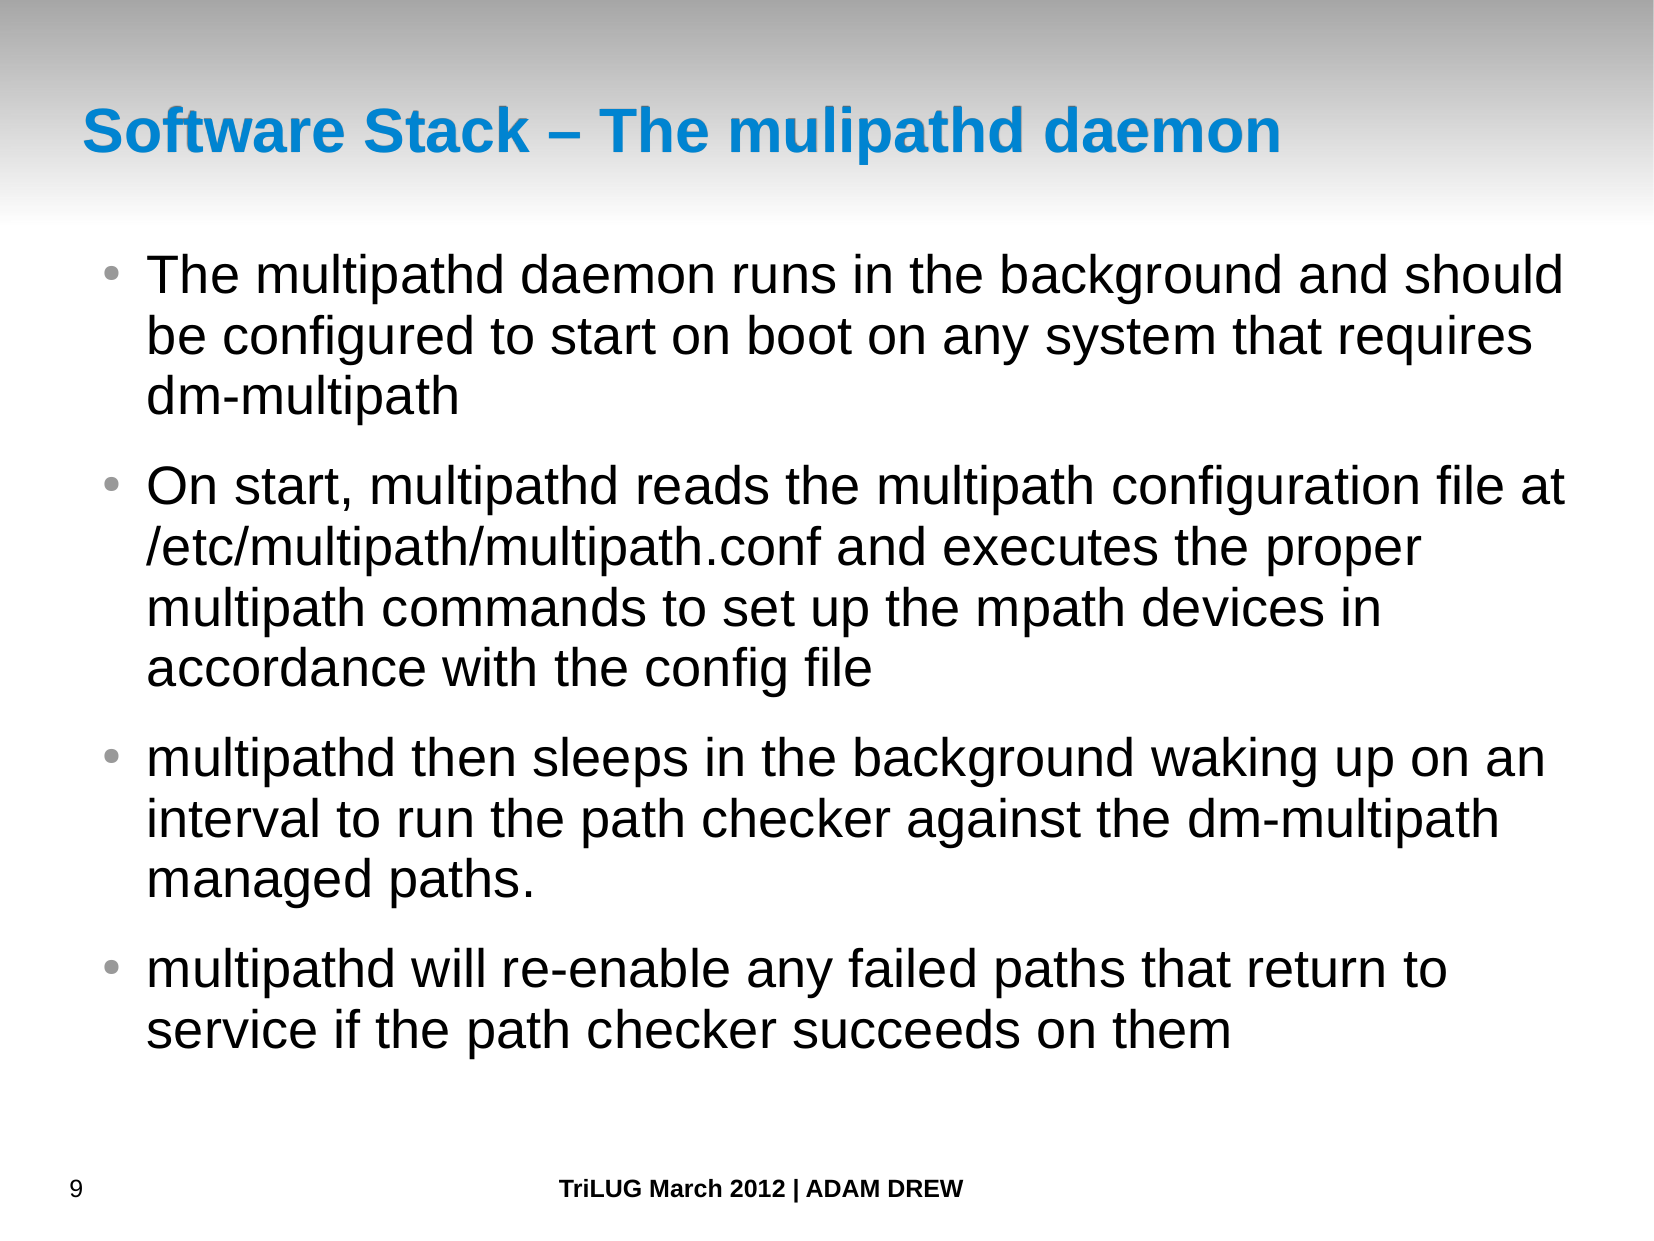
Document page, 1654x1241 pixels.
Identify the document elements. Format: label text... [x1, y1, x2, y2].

list The multipathd daemon runs in the background and should be configured to start on boot on any system that requires dm-multipath On start, multipathd reads the multipath configuration file at /etc/multipath/multipath.conf and executes the proper multipath commands to set up the mpath devices in accordance with the config file multipathd then sleeps in the background waking up on an interval to run the path checker against the dm-multipath managed paths. multipathd will re-enable any failed paths that return to service if the path checker succeeds on them [86, 244, 1576, 1060]
picture [0, 0, 1654, 225]
title Software Stack – The mulipathd daemon [82, 37, 1571, 226]
